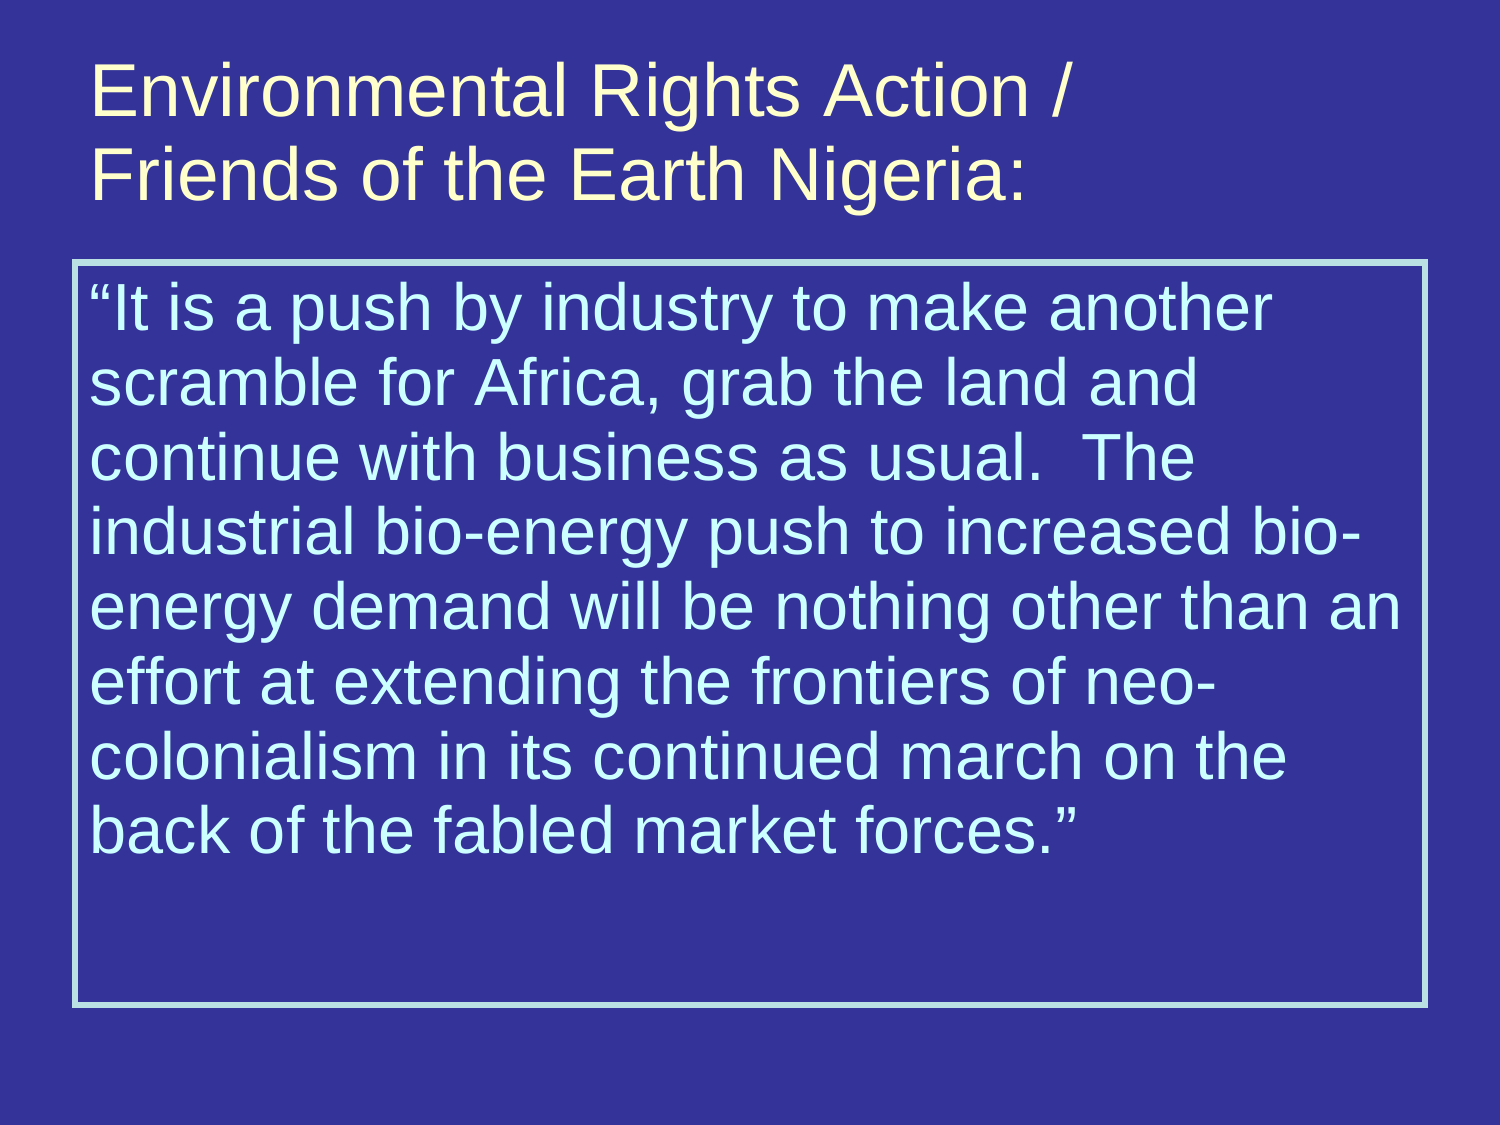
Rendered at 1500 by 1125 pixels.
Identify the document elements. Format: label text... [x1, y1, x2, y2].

title Environmental Rights Action / Friends of the Earth Nigeria: [75, 34, 1426, 231]
list “It is a push by industry to make another scramble for Africa, grab the land and continue with business as usual. The industrial bio-energy push to increased bio-energy demand will be nothing other than an effort at extending the frontiers of neo-colonialism in its continued march on the back of the fabled market forces.” [75, 262, 1426, 1006]
